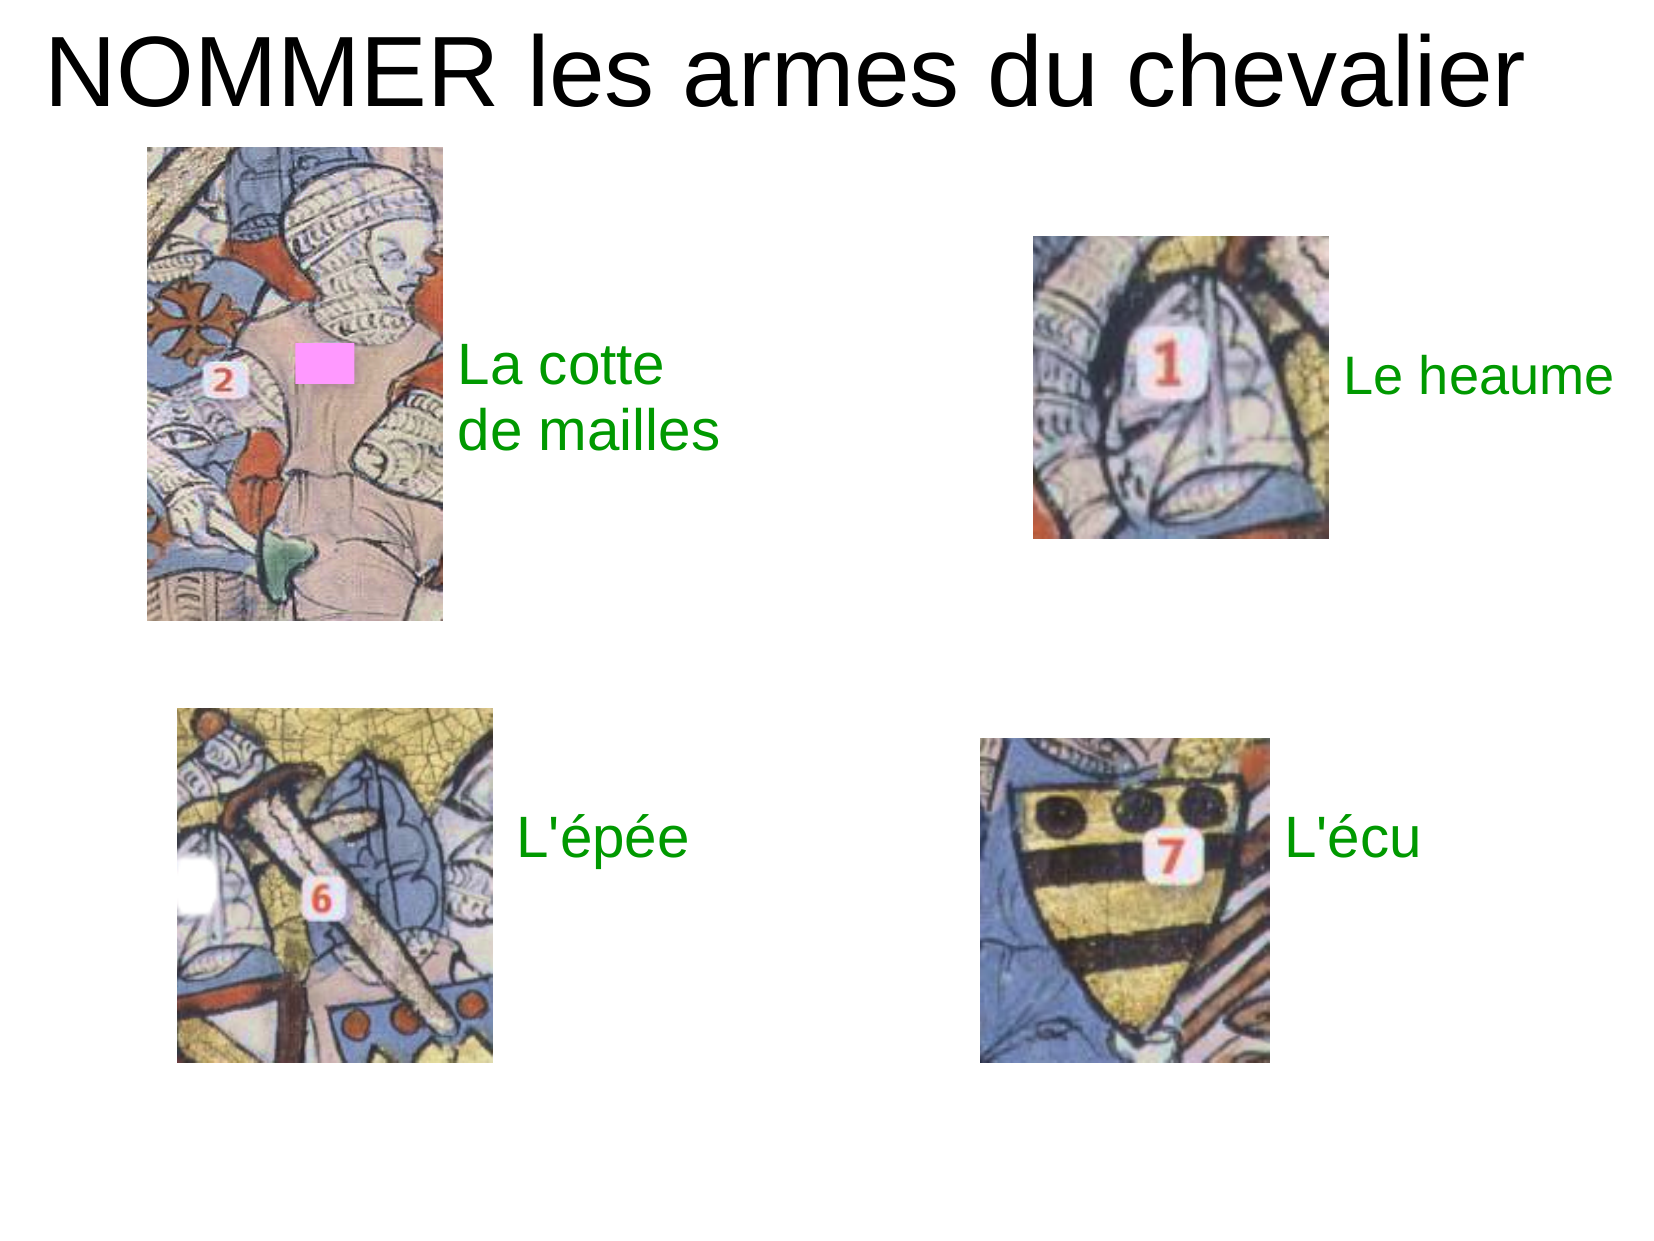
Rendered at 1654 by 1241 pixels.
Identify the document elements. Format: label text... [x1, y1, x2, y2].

picture [980, 738, 1270, 1063]
text_box L'épée [501, 797, 709, 886]
picture [1033, 236, 1329, 539]
text_box Le heaume [1328, 338, 1631, 414]
text_box NOMMER les armes du chevalier [29, 8, 1625, 136]
text_box La cotte de mailles [442, 324, 741, 470]
text_box [295, 343, 355, 384]
picture [147, 147, 443, 621]
picture [177, 708, 493, 1063]
text_box L'écu [1269, 797, 1536, 954]
